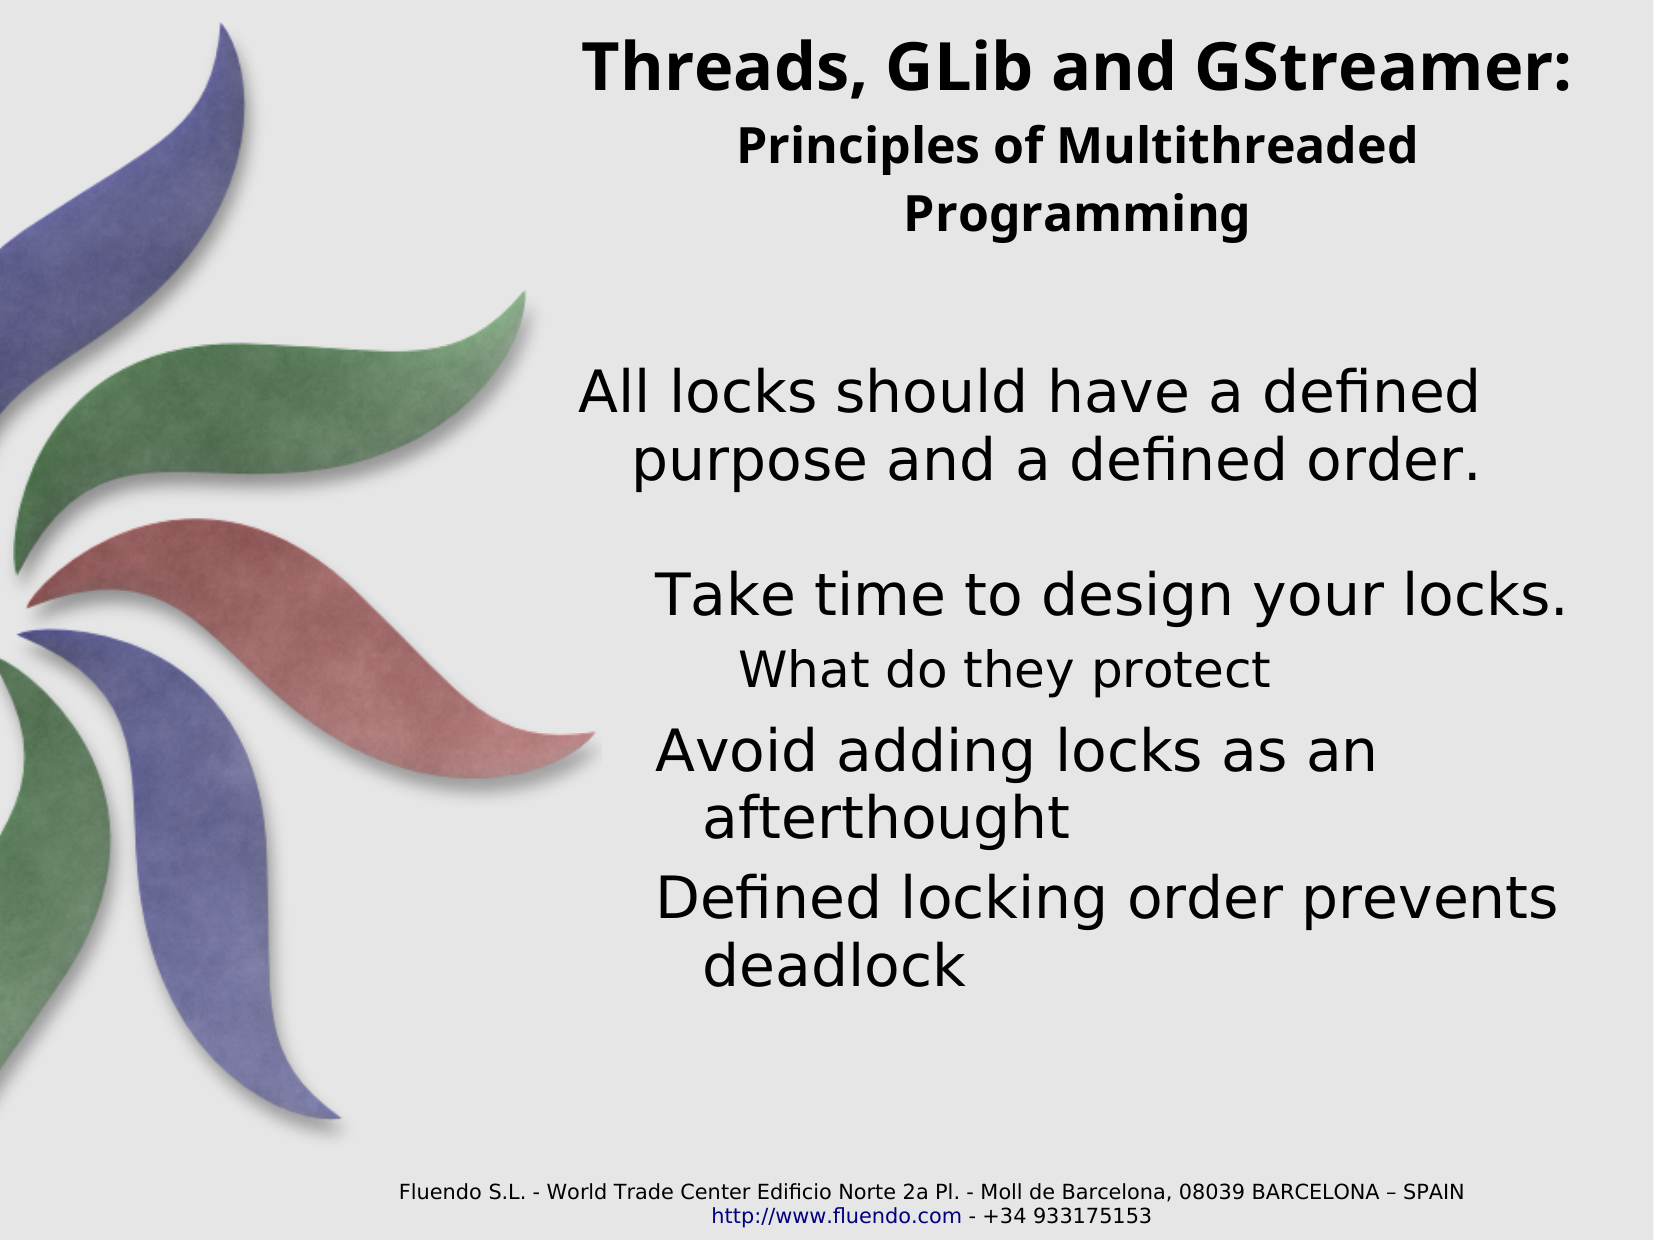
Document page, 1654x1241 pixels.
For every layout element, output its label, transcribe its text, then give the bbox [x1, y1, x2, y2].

picture [0, 1, 602, 1241]
picture [597, 1189, 602, 1198]
title Threads, GLib and GStreamer: Principles of Multithreaded Programming [561, 59, 1595, 207]
list All locks should have a defined purpose and a defined order. Take time to design your locks. What do they protect Avoid adding locks as an afterthought Defined locking order prevents deadlock [561, 236, 1595, 1123]
